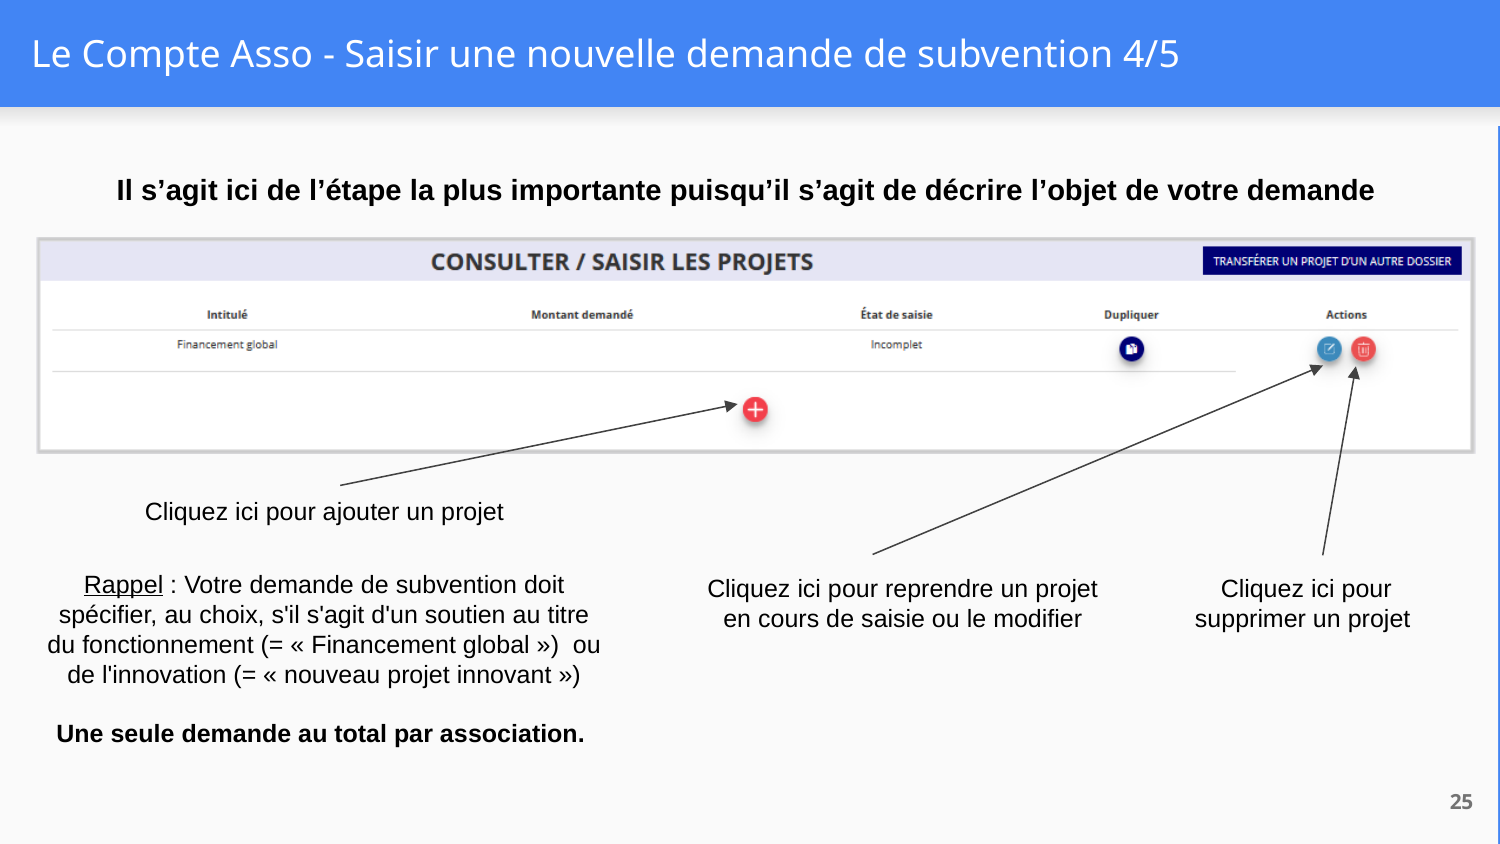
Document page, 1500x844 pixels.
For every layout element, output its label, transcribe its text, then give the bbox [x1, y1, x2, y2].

title Le Compte Asso - Saisir une nouvelle demande de subvention 4/5 [16, 2, 1464, 102]
text_box Cliquez ici pour reprendre un projet en cours de saisie ou le modifier [679, 557, 1128, 705]
text_box Cliquez ici pour ajouter un projet Rappel : Votre demande de subvention doit spécifier, au choix, s'il s'agit d'un soutien au titre du fonctionnement (= « Financement global ») ou de l'innovation (= « nouveau projet innovant ») Une seule demande au total par association. [29, 480, 621, 836]
slide_number <numéro> [1398, 770, 1489, 835]
text_box Il s’agit ici de l’étape la plus importante puisqu’il s’agit de décrire l’objet de votre demande [29, 156, 1464, 224]
text_box Cliquez ici pour supprimer un projet [1151, 557, 1462, 650]
picture [36, 237, 1476, 454]
